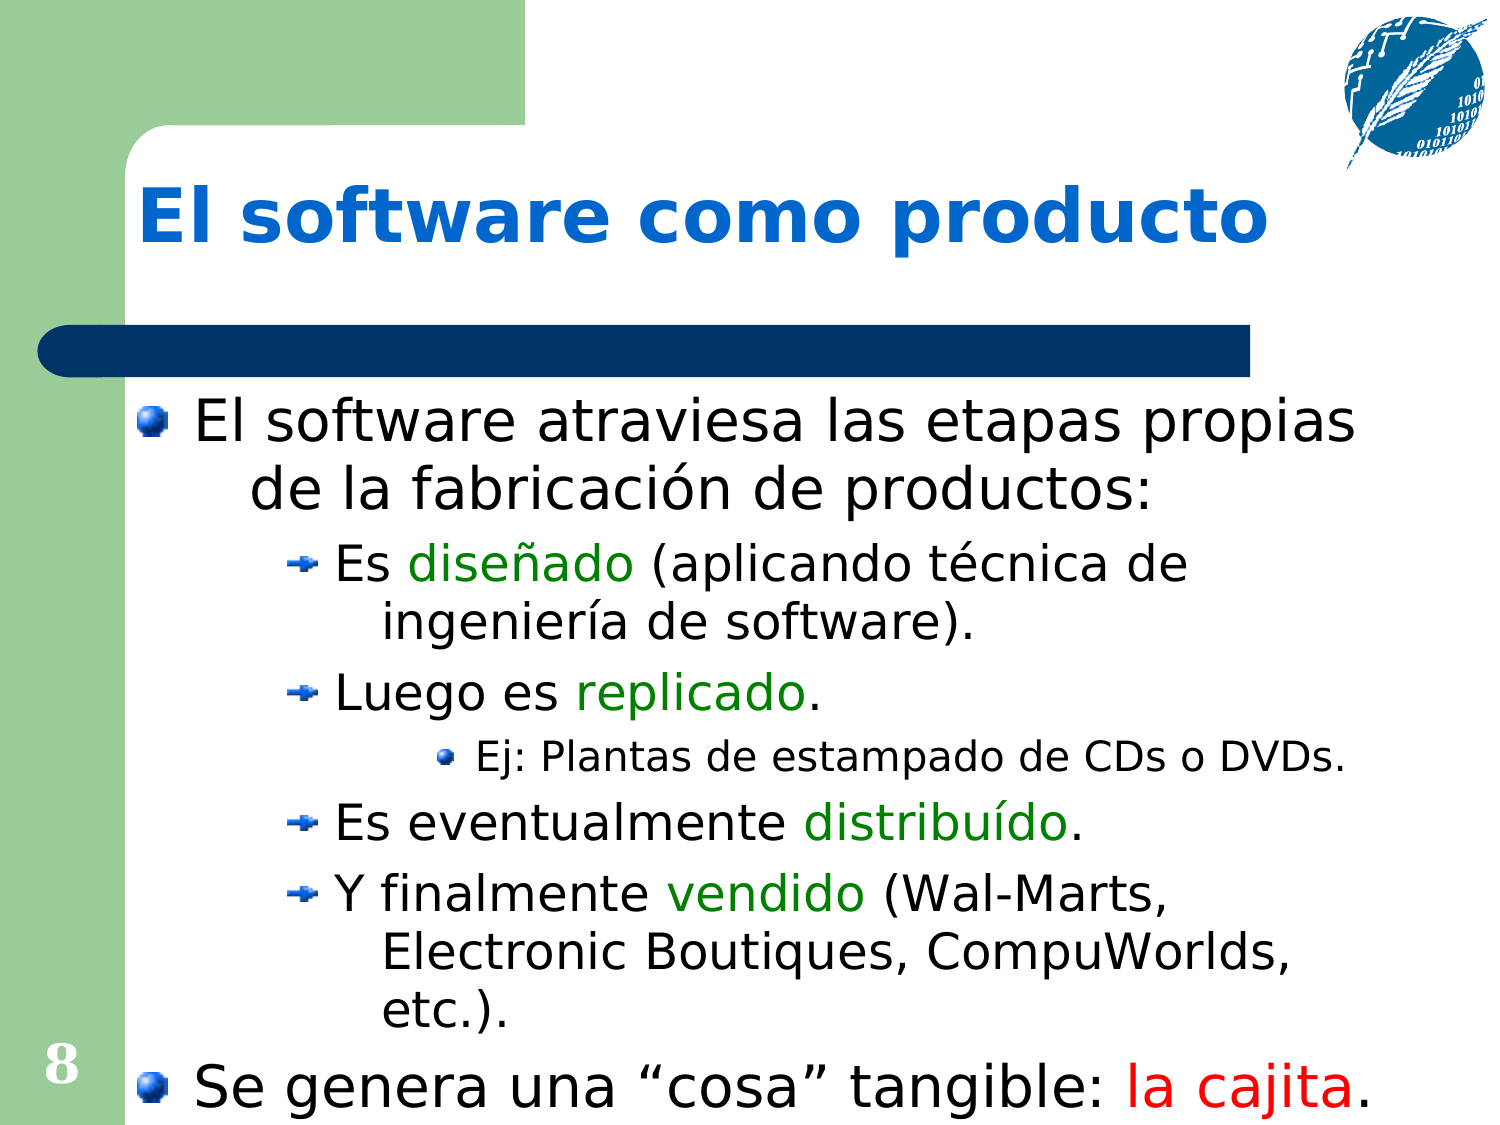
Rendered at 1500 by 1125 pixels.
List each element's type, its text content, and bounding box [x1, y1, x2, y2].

list El software atraviesa las etapas propias de la fabricación de productos: Es diseñado (aplicando técnica de ingeniería de software). Luego es replicado. Ej: Plantas de estampado de CDs o DVDs. Es eventualmente distribuído. Y finalmente vendido (Wal-Marts, Electronic Boutiques, CompuWorlds, etc.). Se genera una “cosa” tangible: la cajita. [137, 387, 1400, 1064]
picture [1436, 127, 1450, 136]
picture [1341, 15, 1487, 172]
picture [137, 1072, 168, 1103]
picture [1427, 138, 1431, 148]
picture [1416, 140, 1425, 149]
title El software como producto [136, 136, 1414, 301]
picture [1433, 139, 1440, 147]
